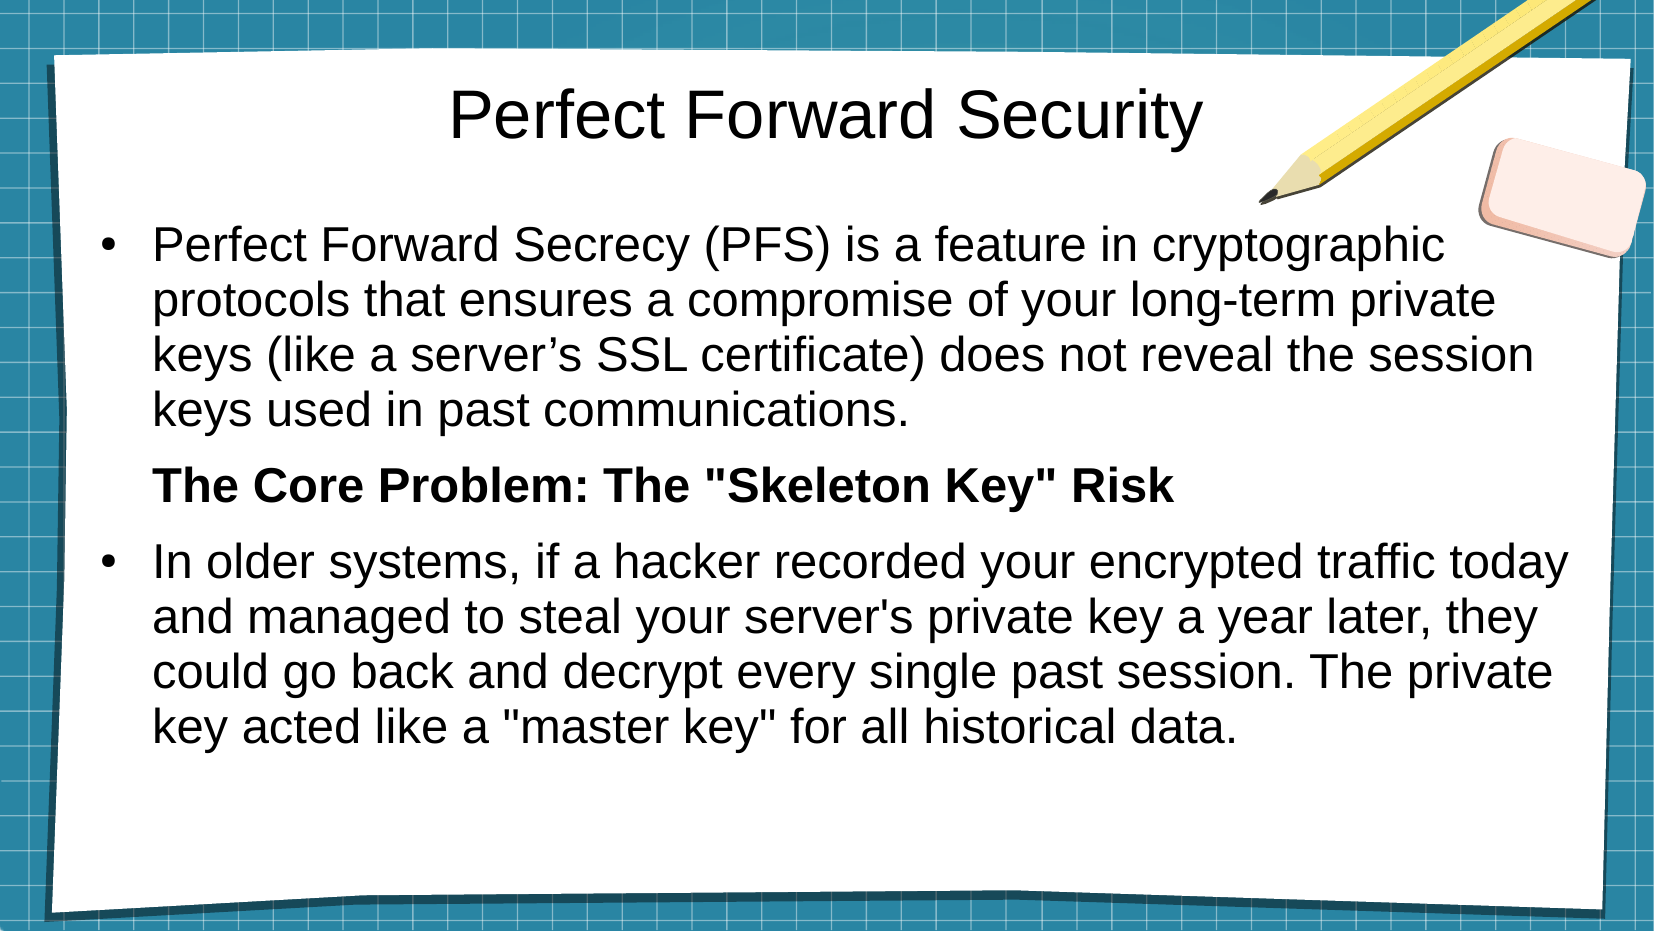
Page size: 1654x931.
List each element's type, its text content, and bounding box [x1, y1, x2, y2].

list Perfect Forward Secrecy (PFS) is a feature in cryptographic protocols that ensures a compromise of your long-term private keys (like a server’s SSL certificate) does not reveal the session keys used in past communications. The Core Problem: The "Skeleton Key" Risk In older systems, if a hacker recorded your encrypted traffic today and managed to steal your server's private key a year later, they could go back and decrypt every single past session. The private key acted like a "master key" for all historical data. [82, 217, 1571, 758]
title Perfect Forward Security [82, 37, 1571, 193]
